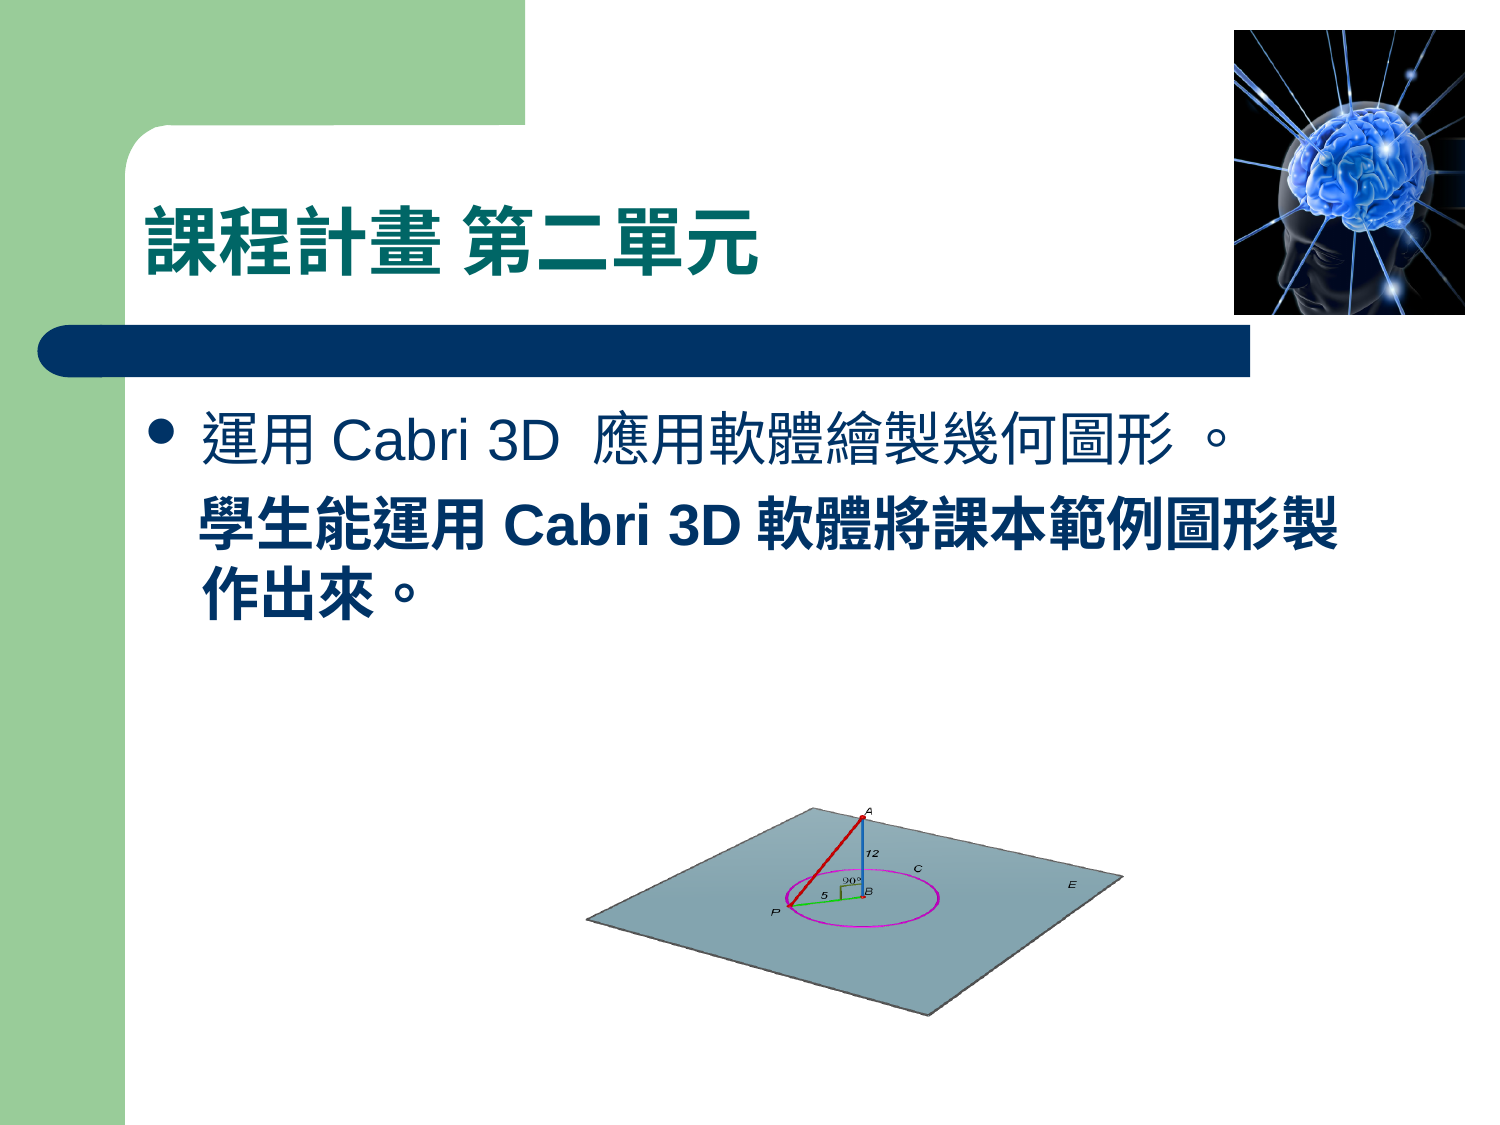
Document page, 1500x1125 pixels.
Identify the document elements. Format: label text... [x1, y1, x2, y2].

title 課程計畫 第二單元 [135, 137, 1234, 302]
list 運用Cabri 3D 應用軟體繪製幾何圖形 。 學生能運用Cabri 3D軟體將課本範例圖形製作出來。 [137, 387, 1400, 999]
picture [1234, 30, 1465, 315]
picture [572, 692, 1152, 1102]
